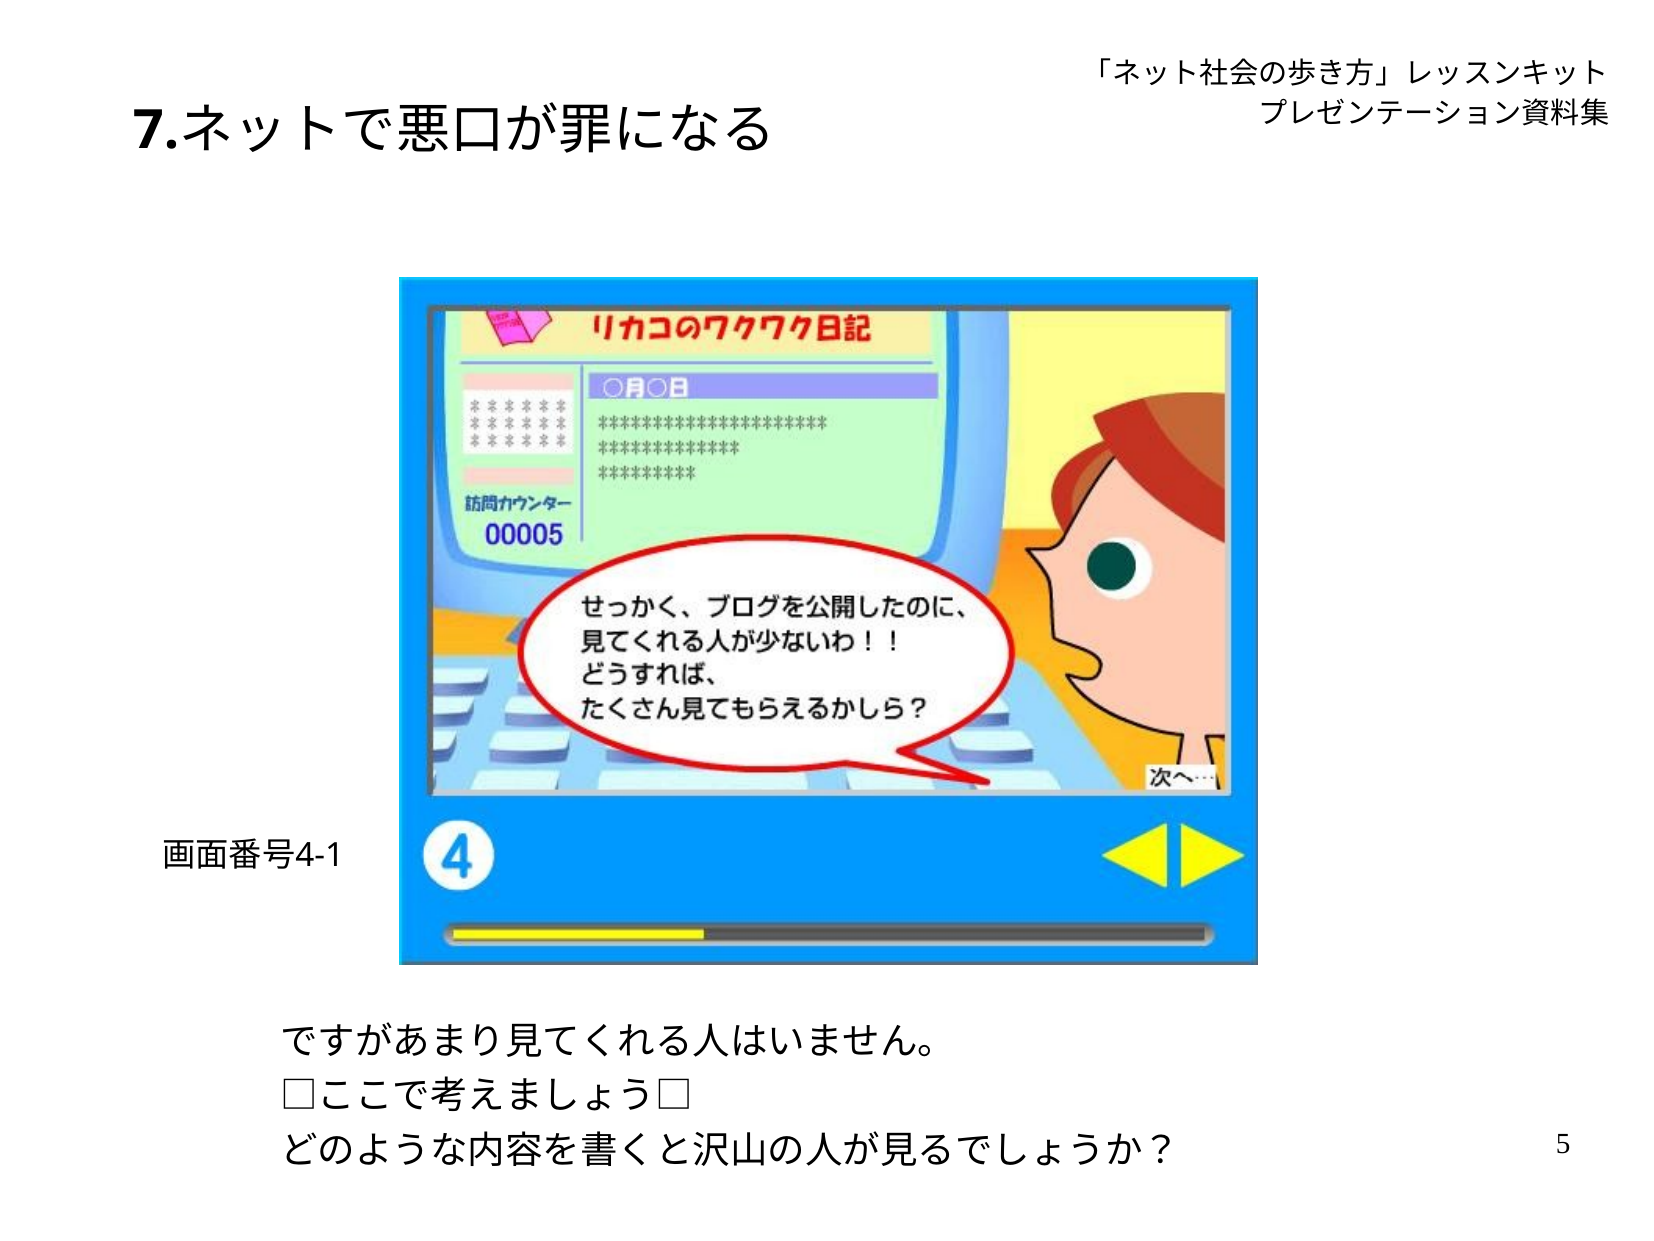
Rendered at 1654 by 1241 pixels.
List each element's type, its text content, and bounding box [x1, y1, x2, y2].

text_box ですがあまり見てくれる人はいません。 □ここで考えましょう□ どのような内容を書くと沢山の人が見るでしょうか？ [265, 1003, 1447, 1182]
text_box 7.ネットで悪口が罪になる [118, 88, 1093, 169]
text_box 「ネット社会の歩き方」レッスンキット プレゼンテーション資料集 [1062, 44, 1625, 139]
text_box 画面番号4-1 [147, 826, 384, 882]
picture [399, 277, 1258, 965]
